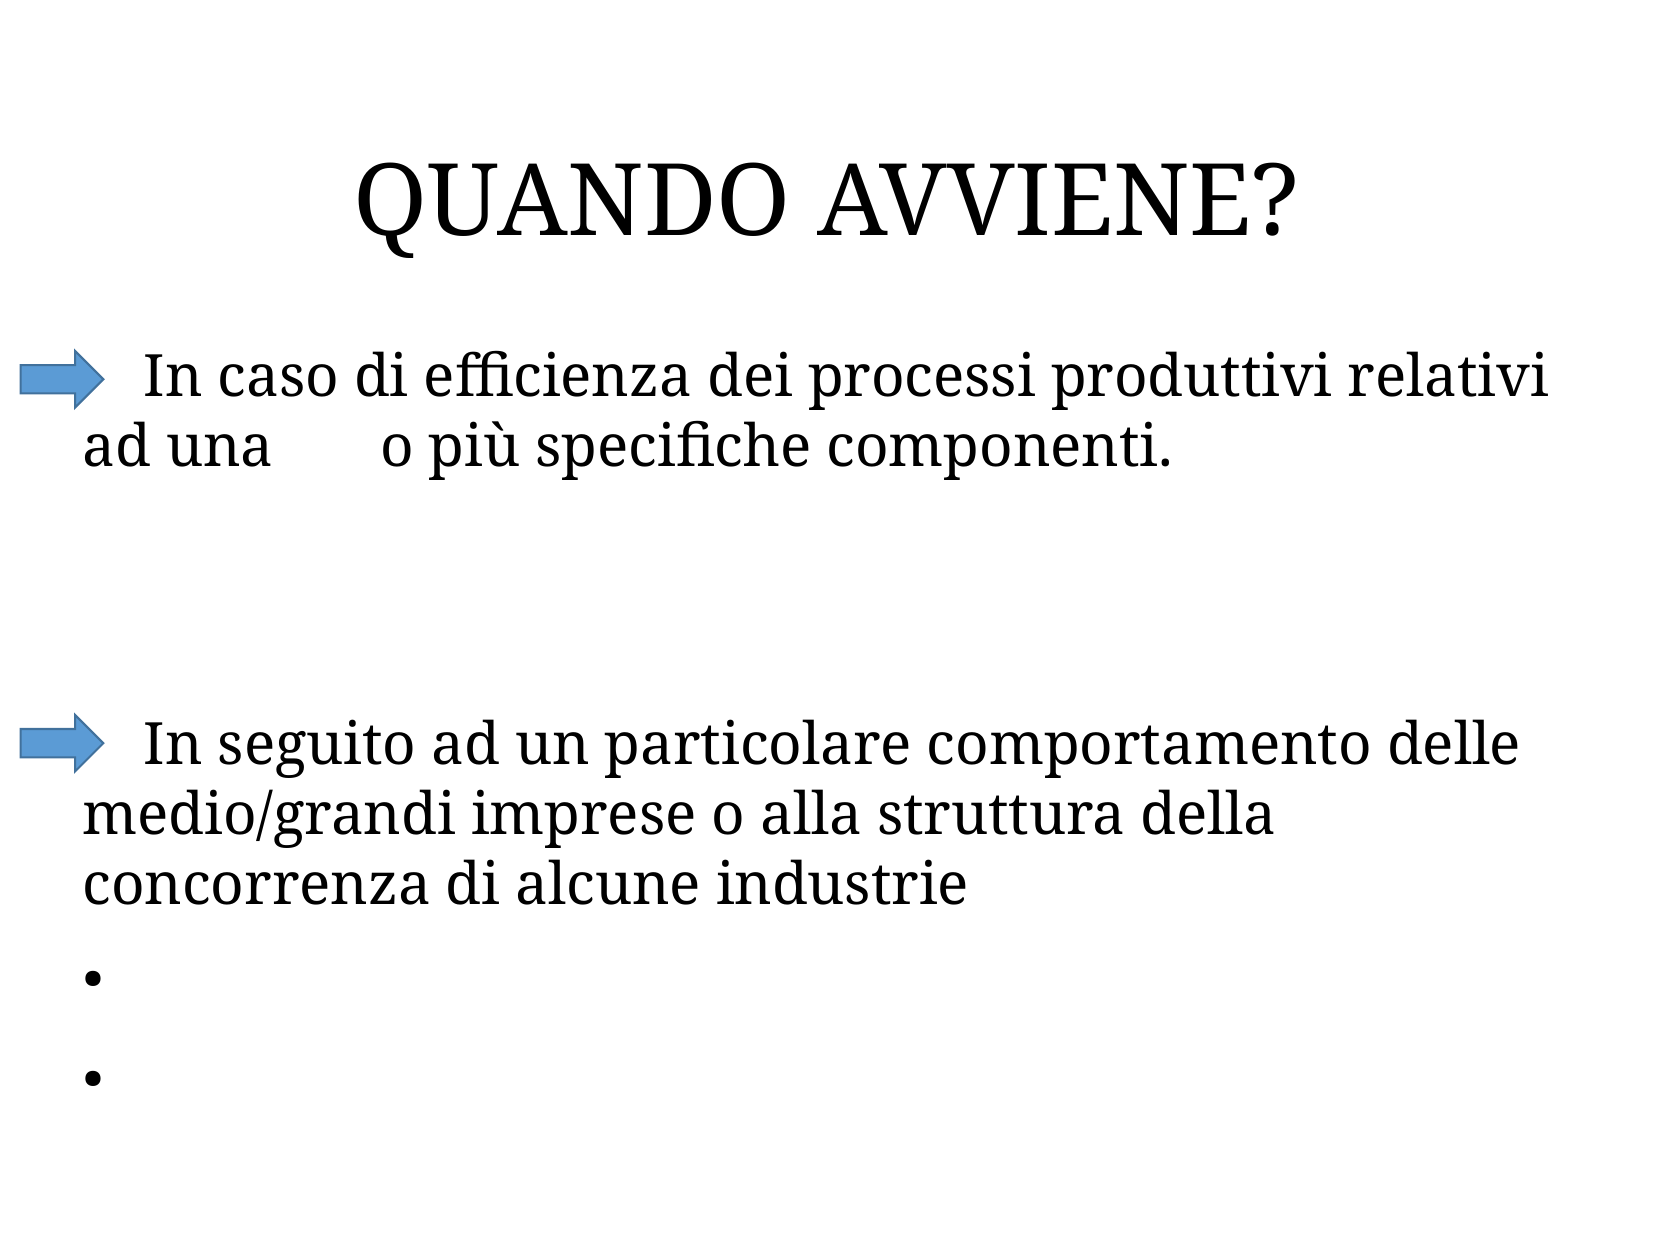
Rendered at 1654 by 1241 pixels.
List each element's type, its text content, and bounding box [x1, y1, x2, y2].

text_box [20, 350, 104, 408]
text_box [20, 714, 104, 772]
list In caso di efficienza dei processi produttivi relativi ad una o più specifiche componenti. In seguito ad un particolare comportamento delle medio/grandi imprese o alla struttura della concorrenza di alcune industrie [82, 239, 1631, 1136]
title QUANDO AVVIENE? [82, 49, 1571, 239]
